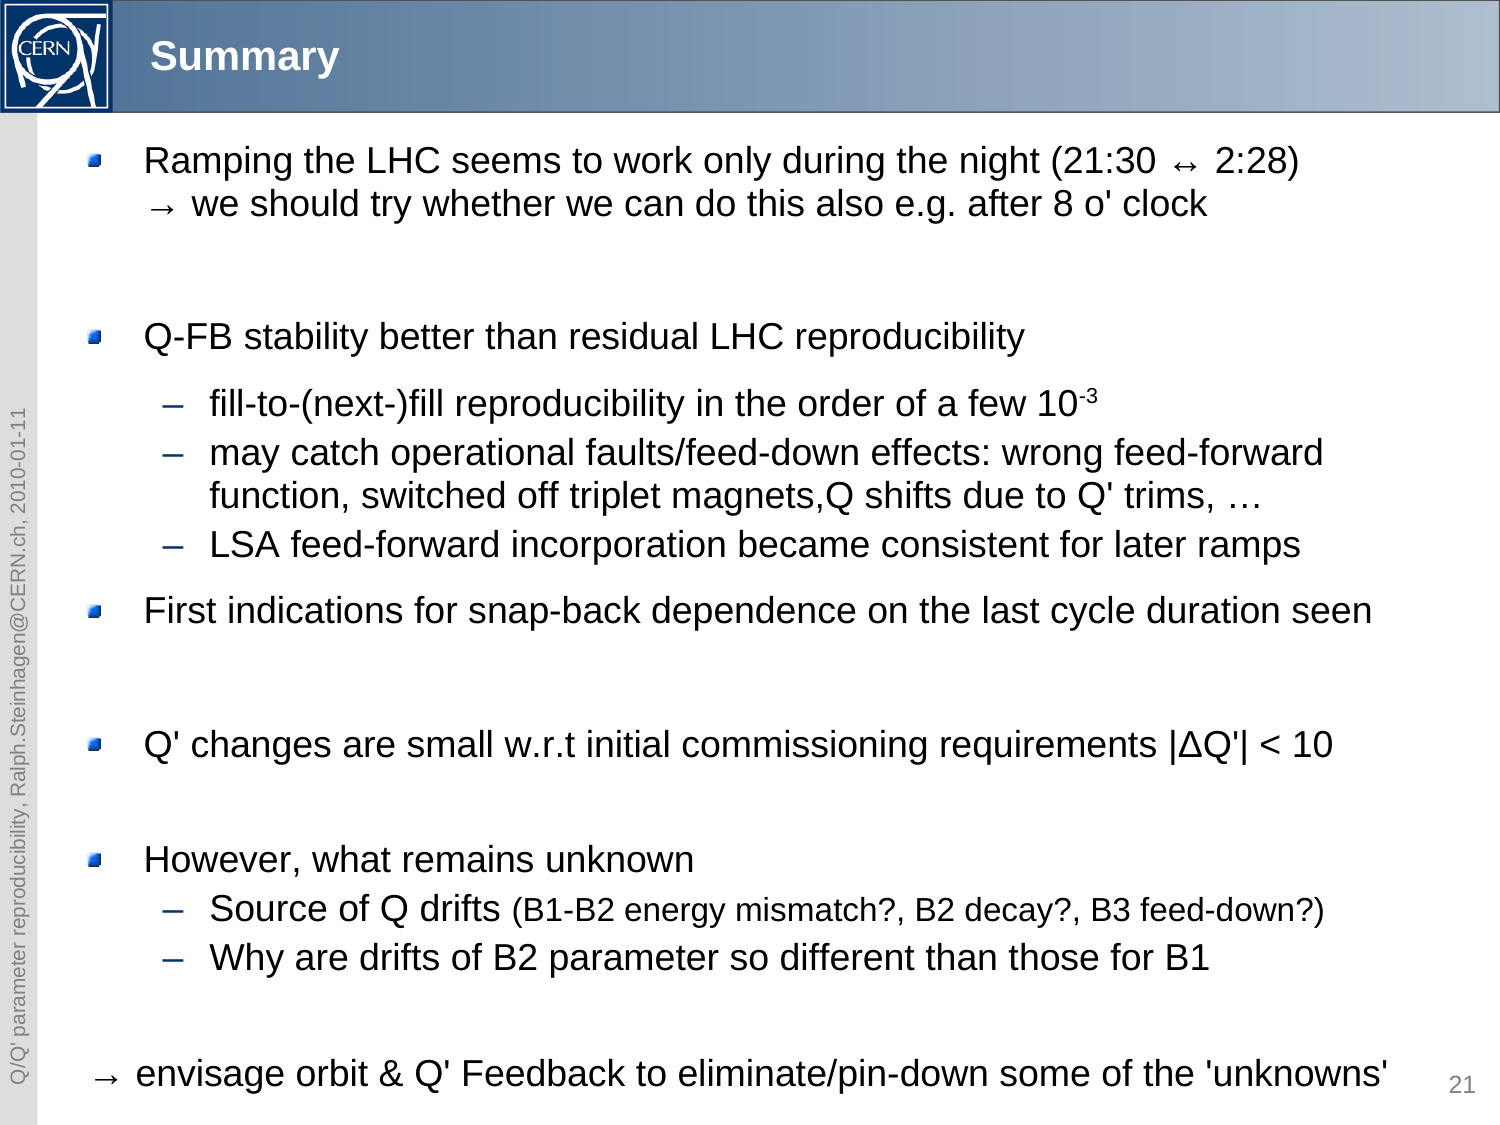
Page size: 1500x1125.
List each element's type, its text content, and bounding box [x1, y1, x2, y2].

title Summary [150, 7, 1201, 106]
list Ramping the LHC seems to work only during the night (21:30 ↔ 2:28) → we should try whether we can do this also e.g. after 8 o' clock Q-FB stability better than residual LHC reproducibility fill-to-(next-)fill reproducibility in the order of a few 10-3 may catch operational faults/feed-down effects: wrong feed-forward function, switched off triplet magnets,Q shifts due to Q' trims, … LSA feed-forward incorporation became consistent for later ramps First indications for snap-back dependence on the last cycle duration seen Q' changes are small w.r.t initial commissioning requirements |ΔQ'| < 10 However, what remains unknown Source of Q drifts (B1-B2 energy mismatch?, B2 decay?, B3 feed-down?) Why are drifts of B2 parameter so different than those for B1 → envisage orbit & Q' Feedback to eliminate/pin-down some of the 'unknowns' [87, 137, 1438, 1094]
picture [0, 0, 113, 113]
